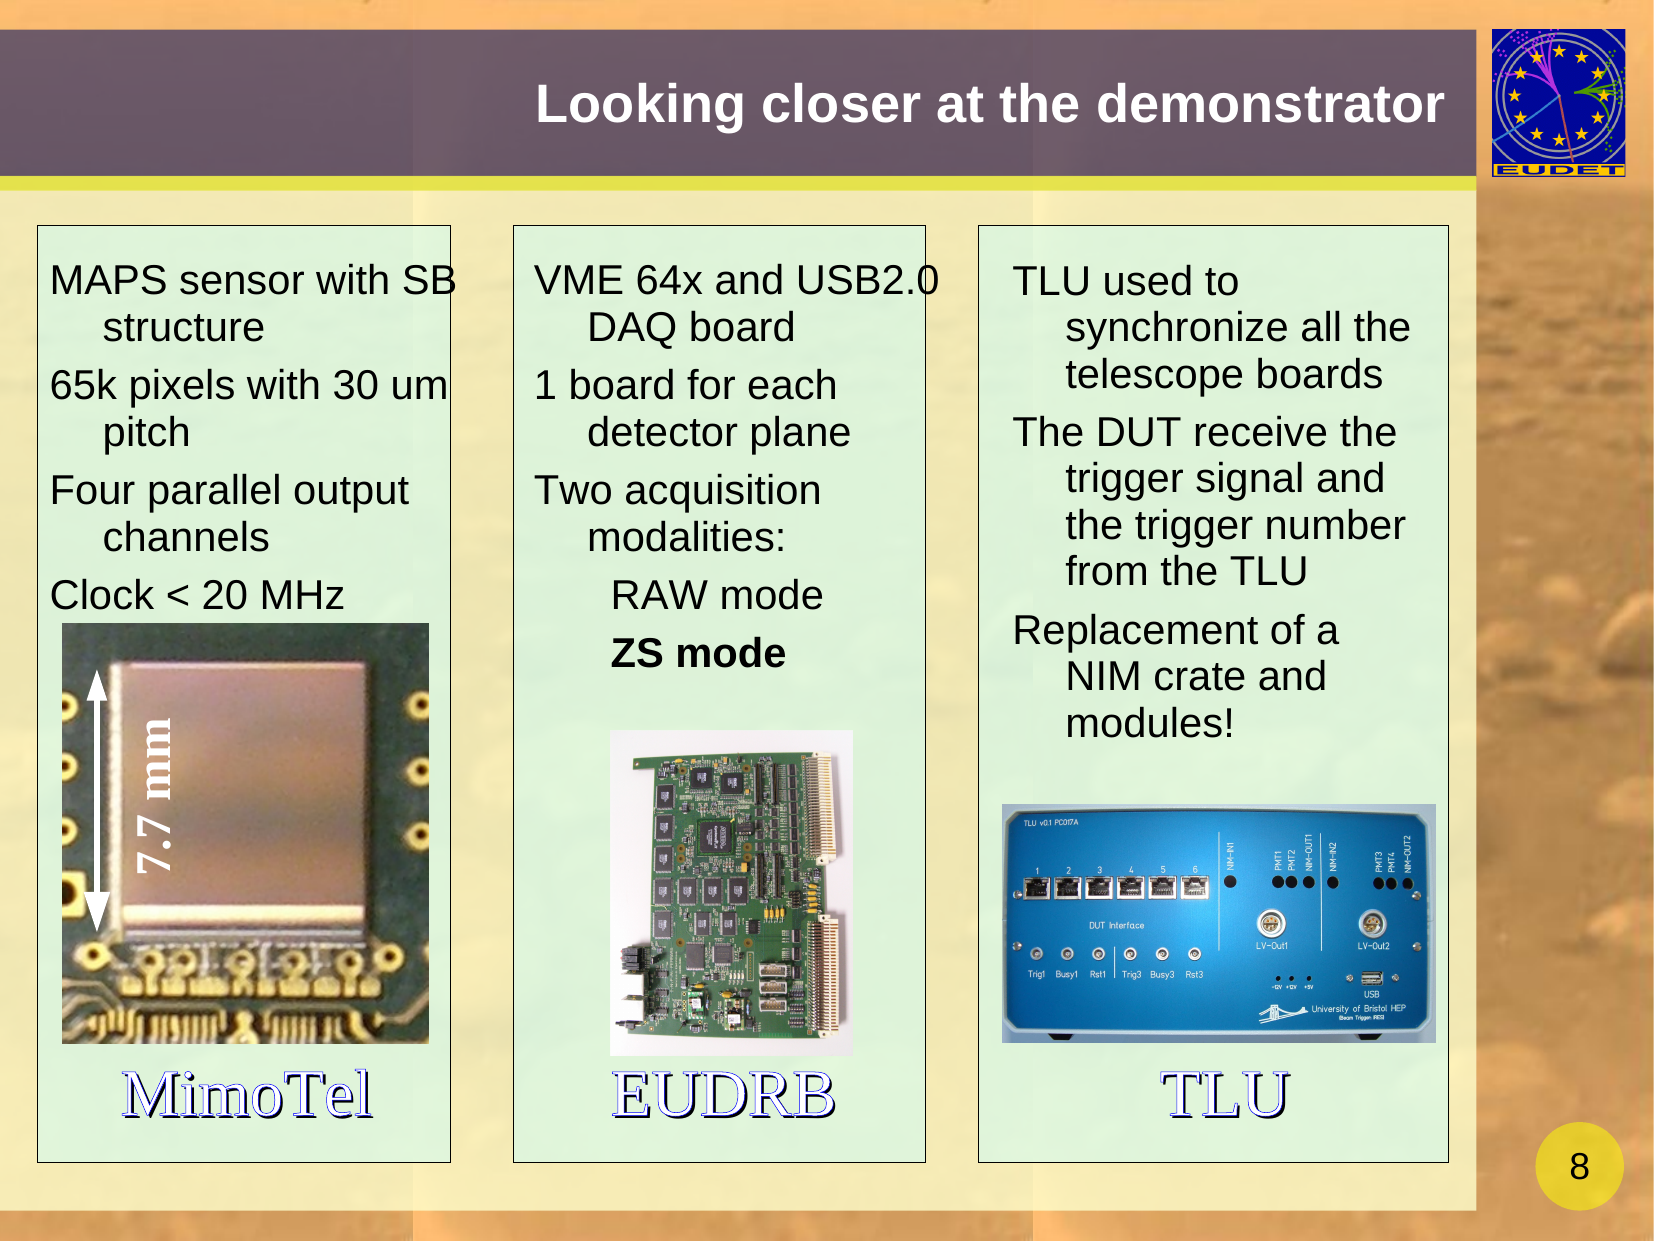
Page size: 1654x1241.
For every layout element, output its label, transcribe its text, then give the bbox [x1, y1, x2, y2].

text_box TLU [1159, 1056, 1292, 1163]
picture [1002, 804, 1436, 1043]
text_box 7.7 mm [126, 718, 182, 877]
list VME 64x and USB2.0 DAQ board 1 board for each detector plane Two acquisition modalities: RAW mode ZS mode [516, 257, 943, 723]
text_box EUDRB [610, 1056, 873, 1163]
text_box [37, 713, 451, 1163]
text_box MimoTel [120, 1055, 383, 1163]
picture [610, 730, 853, 1056]
picture [0, 0, 1654, 1241]
list TLU used to synchronize all the telescope boards The DUT receive the trigger signal and the trigger number from the TLU Replacement of a NIM crate and modules! [994, 257, 1421, 793]
text_box [513, 225, 926, 1163]
list MAPS sensor with SB structure 65k pixels with 30 um pitch Four parallel output channels Clock < 20 MHz [31, 257, 459, 713]
picture [62, 713, 429, 1044]
title Looking closer at the demonstrator [29, 59, 1447, 148]
text_box [978, 225, 1449, 1163]
text_box [37, 225, 451, 257]
